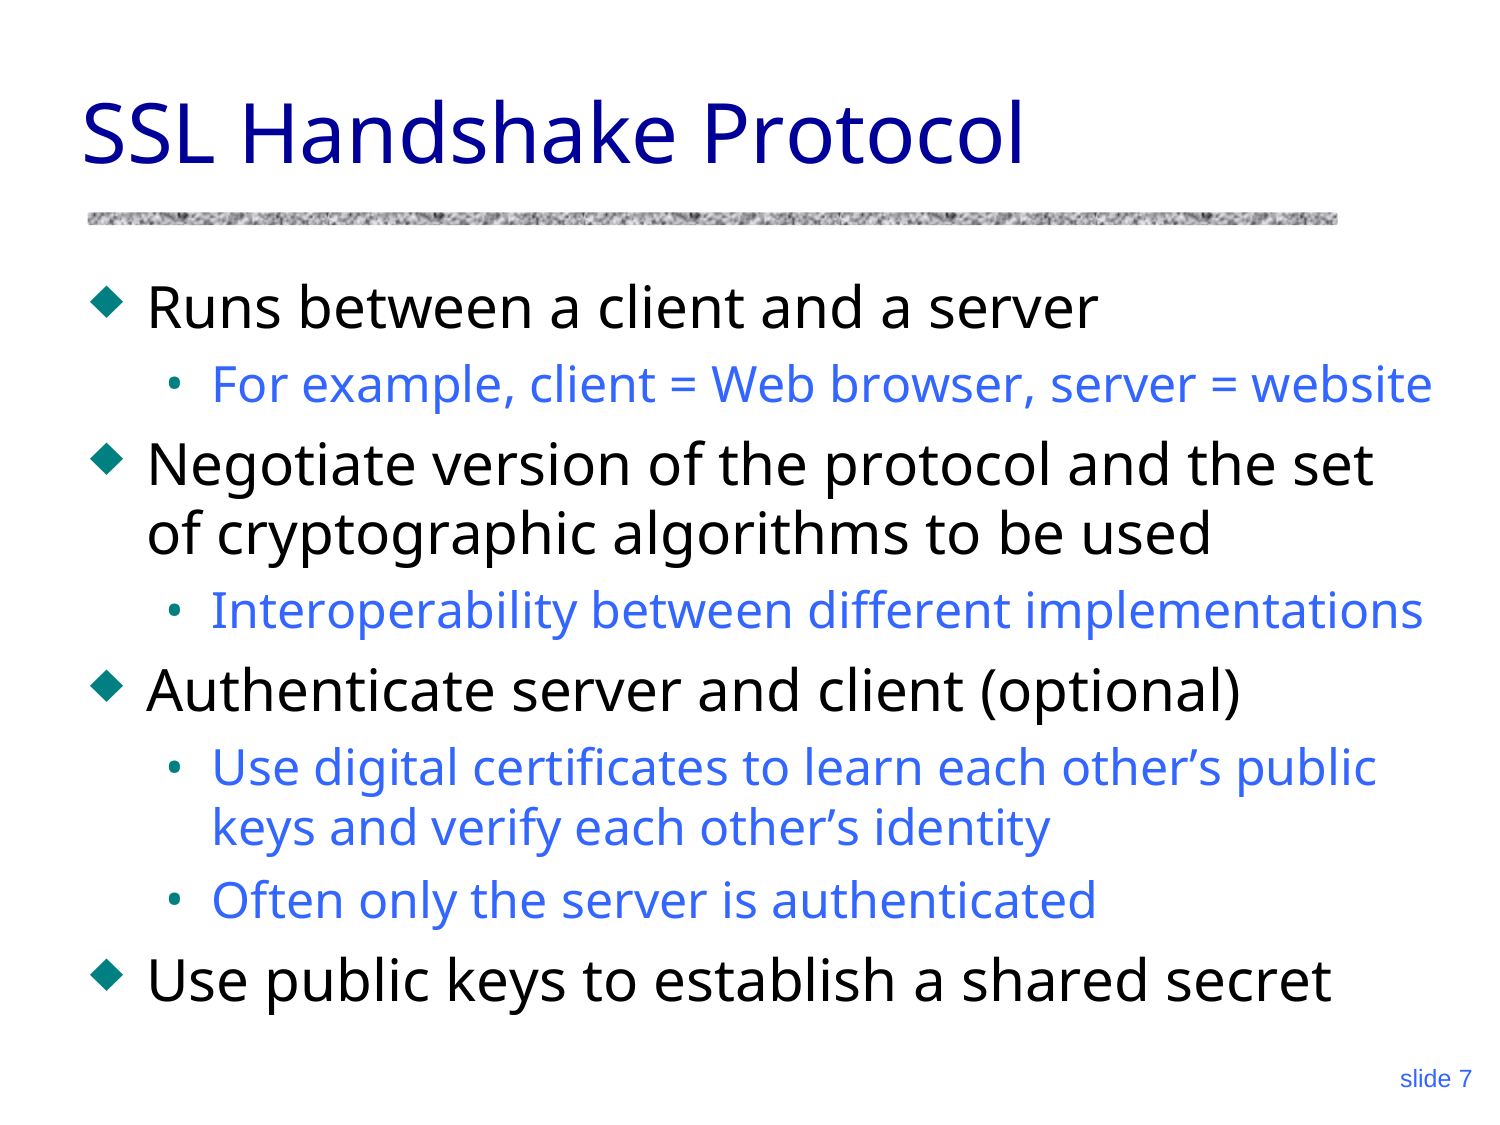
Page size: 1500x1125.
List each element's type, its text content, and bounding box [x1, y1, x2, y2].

title SSL Handshake Protocol [66, 37, 1342, 188]
picture [87, 212, 1338, 226]
text_box slide <number> [1174, 1025, 1488, 1101]
list Runs between a client and a server For example, client = Web browser, server = website Negotiate version of the protocol and the set of cryptographic algorithms to be used Interoperability between different implementations Authenticate server and client (optional) Use digital certificates to learn each other’s public keys and verify each other’s identity Often only the server is authenticated Use public keys to establish a shared secret [74, 262, 1450, 1063]
